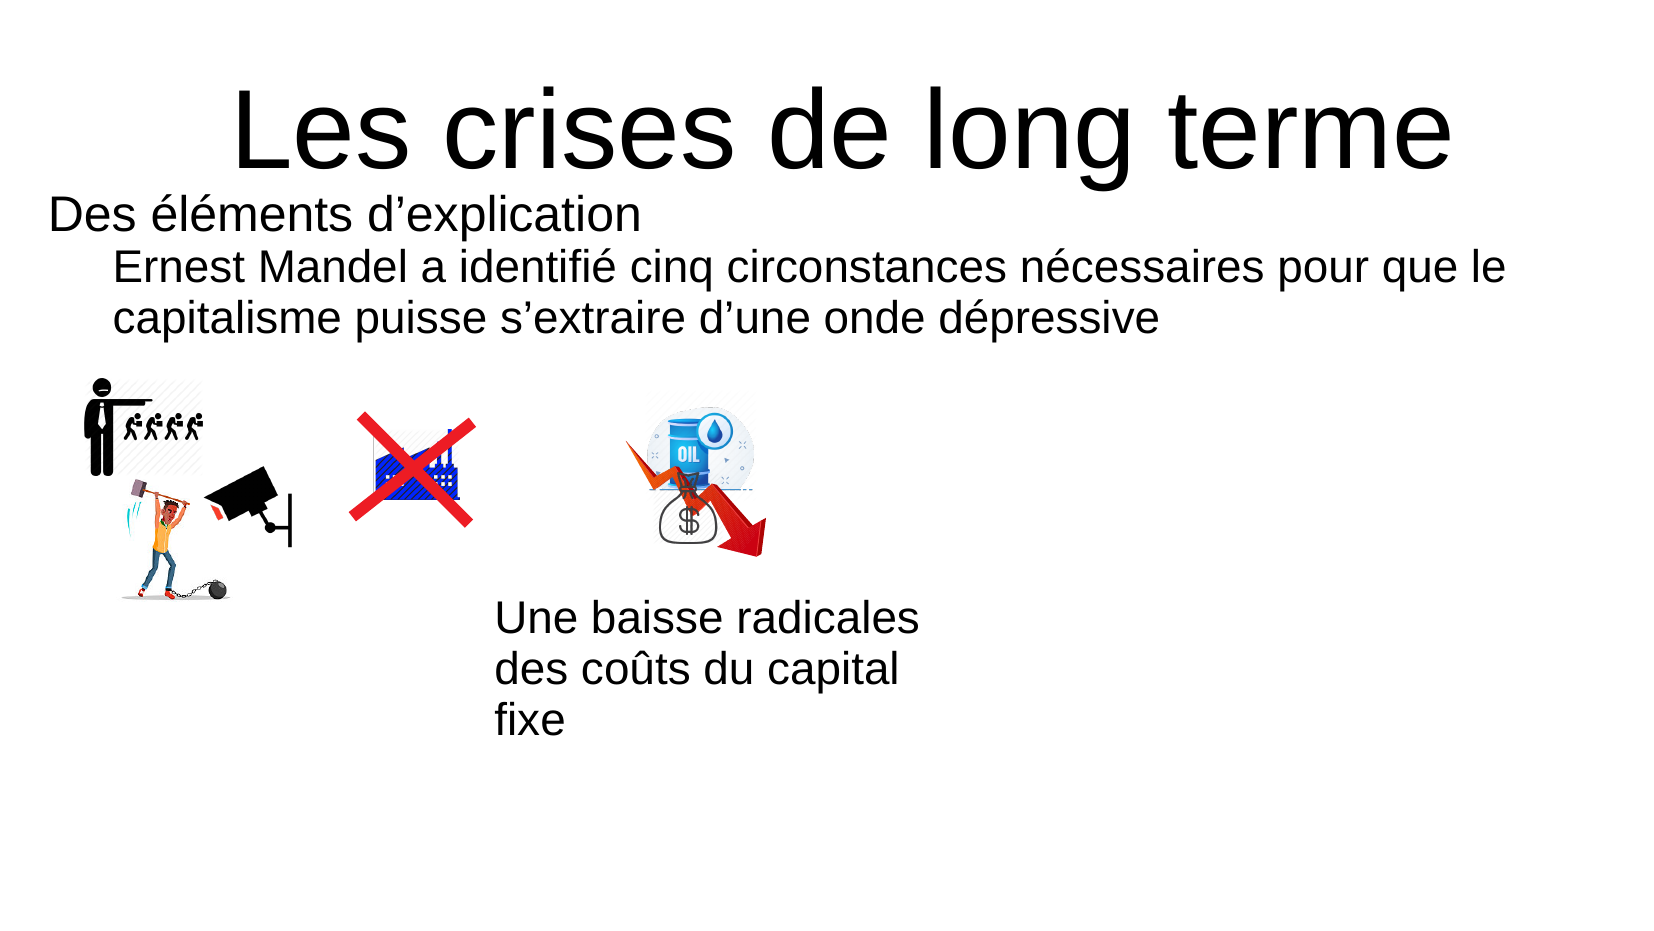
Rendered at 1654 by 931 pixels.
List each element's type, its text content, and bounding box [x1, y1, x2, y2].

text_box Des éléments d’explication [33, 178, 748, 268]
text_box Ernest Mandel a identifié cinq circonstances nécessaires pour que le capitalisme puisse s’extraire d’une onde dépressive [97, 233, 1654, 364]
text_box Une baisse radicales des coûts du capital fixe [479, 584, 993, 768]
picture [373, 437, 404, 492]
title Les crises de long terme [98, 51, 1587, 207]
picture [84, 378, 294, 603]
picture [424, 441, 460, 500]
picture [383, 428, 454, 459]
picture [621, 389, 768, 560]
picture [385, 477, 436, 500]
